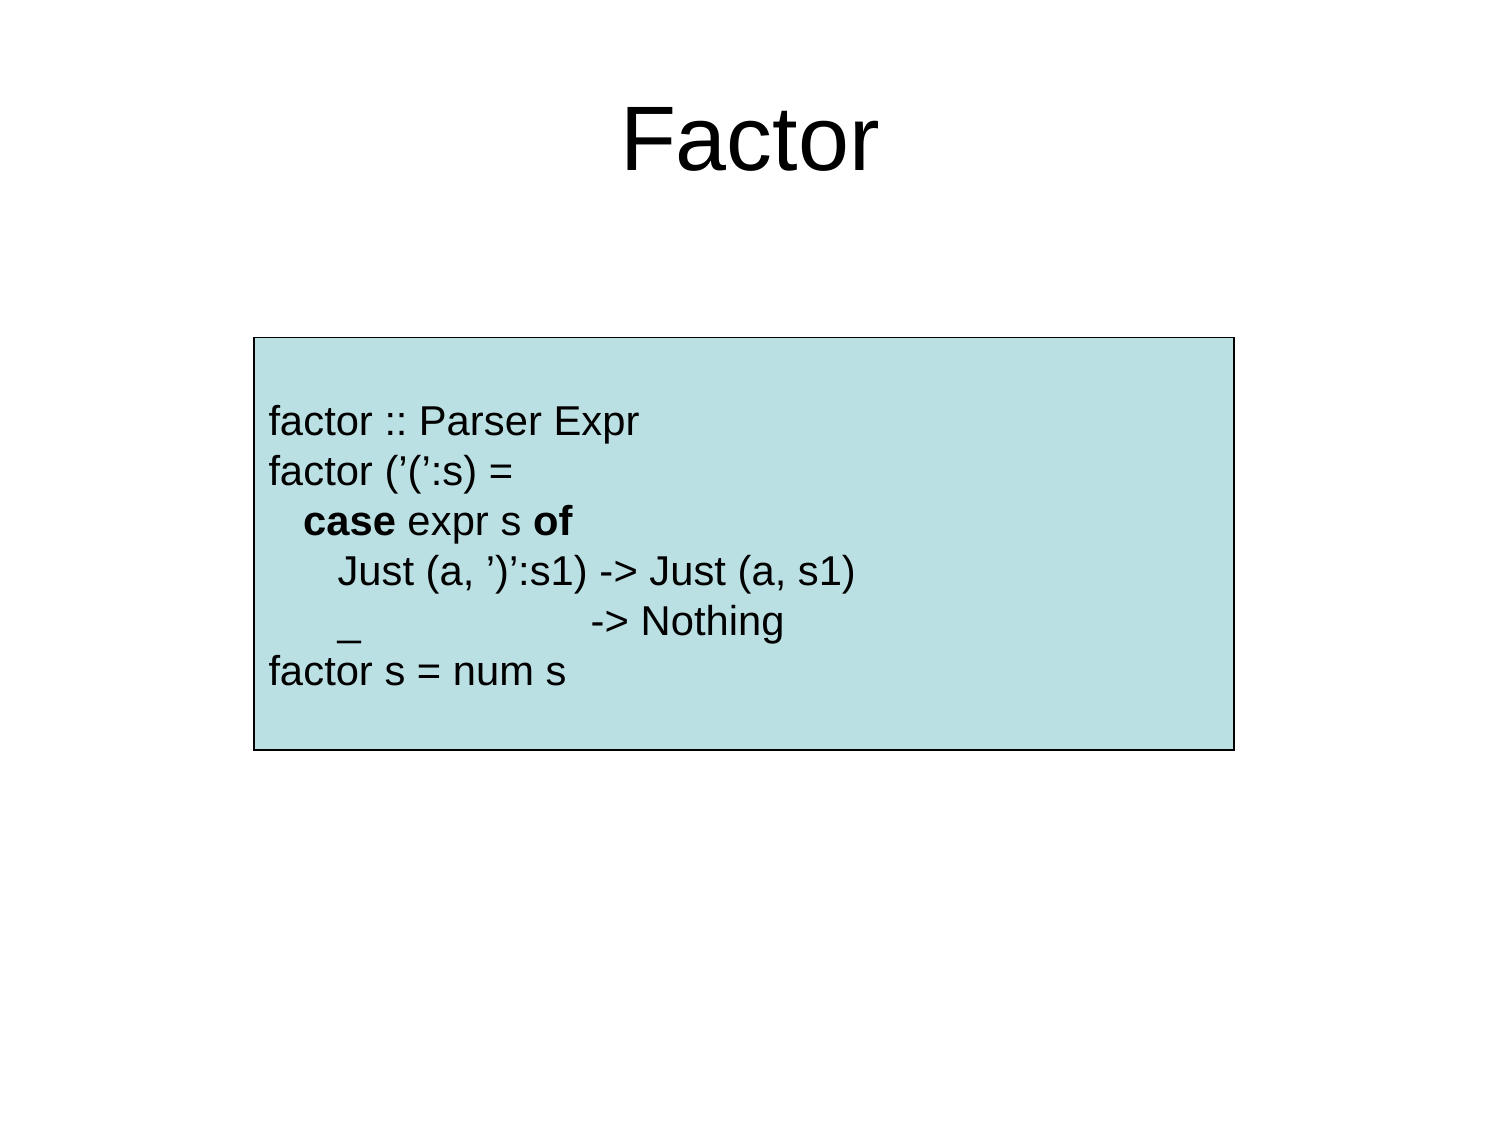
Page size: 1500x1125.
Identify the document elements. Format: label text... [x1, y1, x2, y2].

text_box factor :: Parser Expr factor (’(’:s) = case expr s of Just (a, ’)’:s1) -> Just (a, s1) _ -> Nothing factor s = num s [253, 337, 1235, 750]
title Factor [75, 45, 1426, 233]
